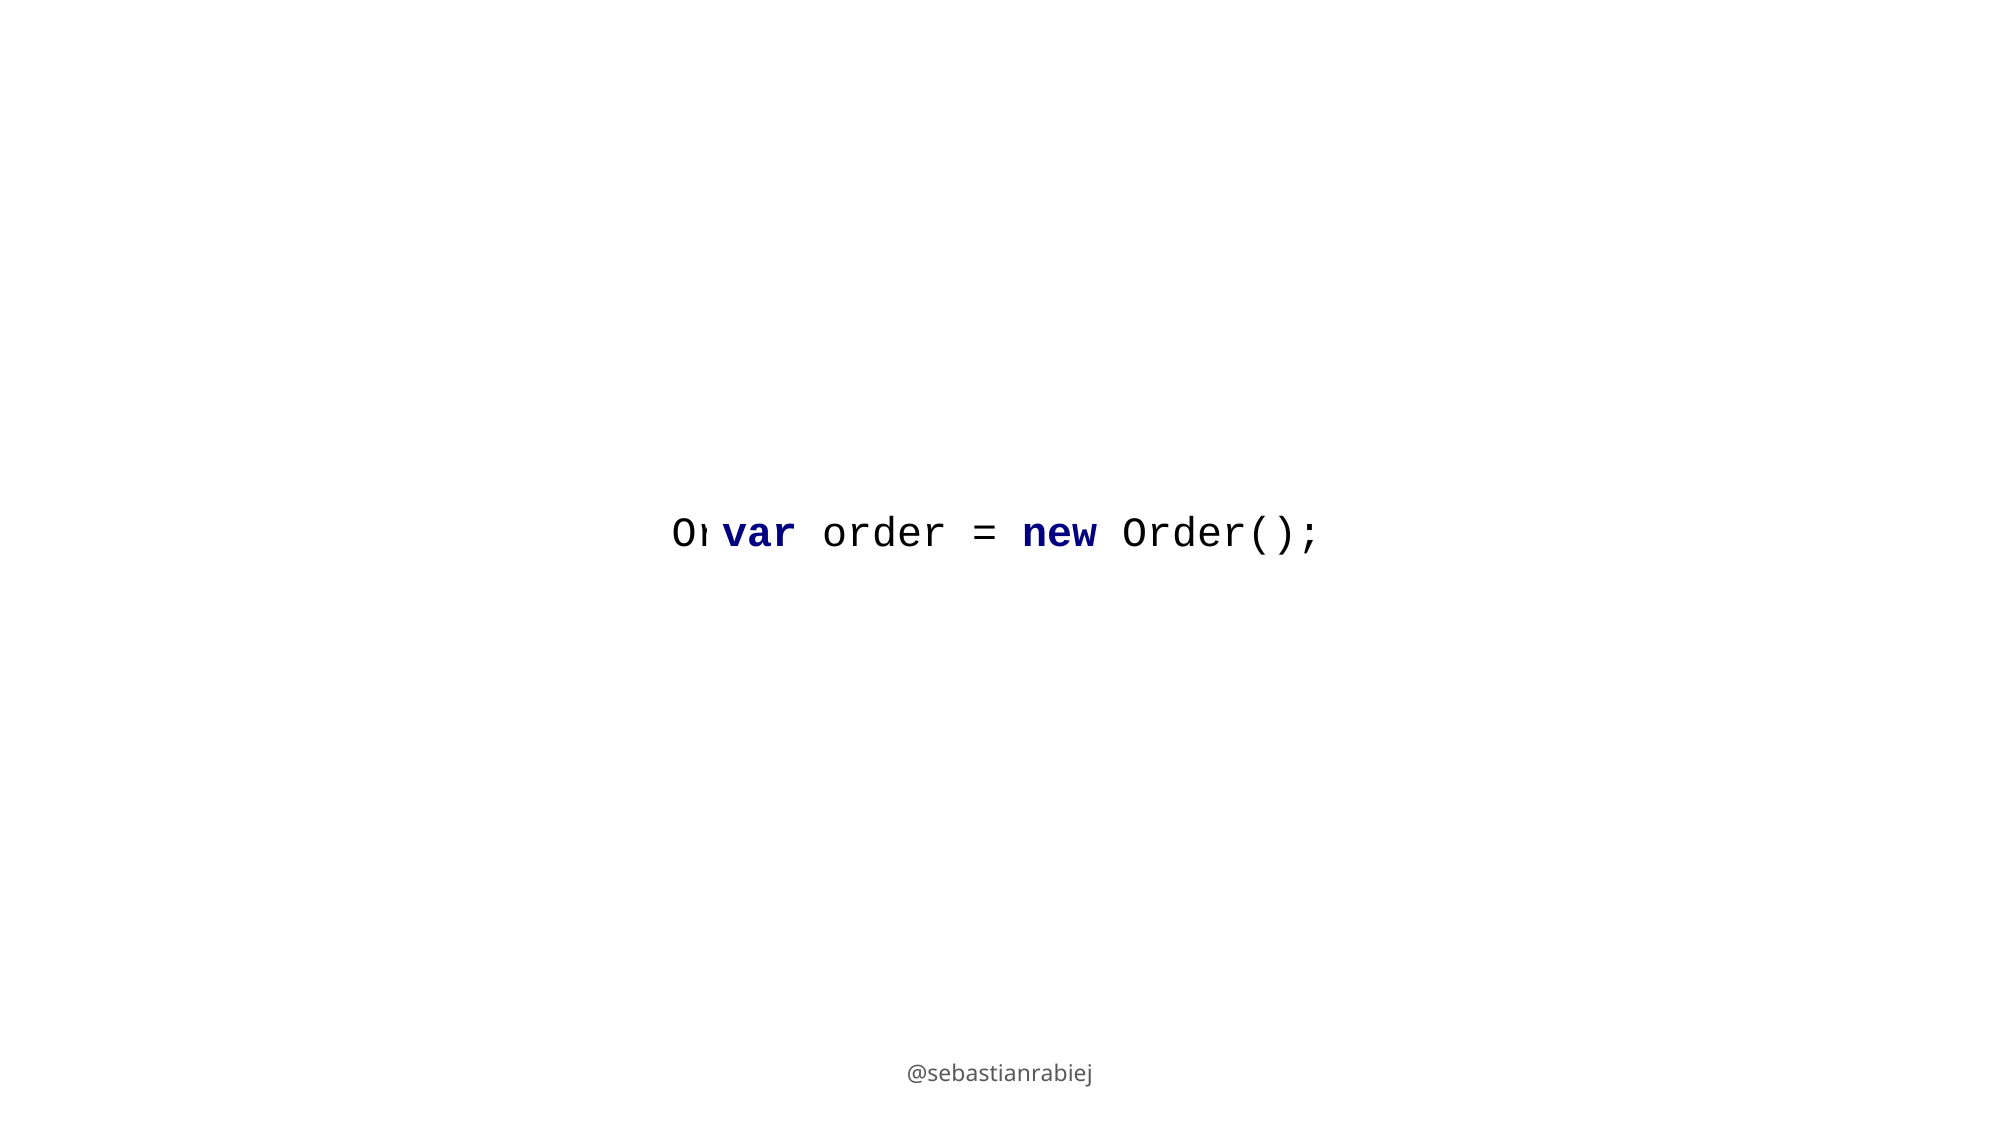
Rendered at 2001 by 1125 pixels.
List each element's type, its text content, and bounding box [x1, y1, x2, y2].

text_box var order = new Order(); [707, 497, 1337, 562]
text_box @sebastianrabiej [662, 1042, 1338, 1103]
text_box Order order = new Order(); [657, 497, 707, 562]
